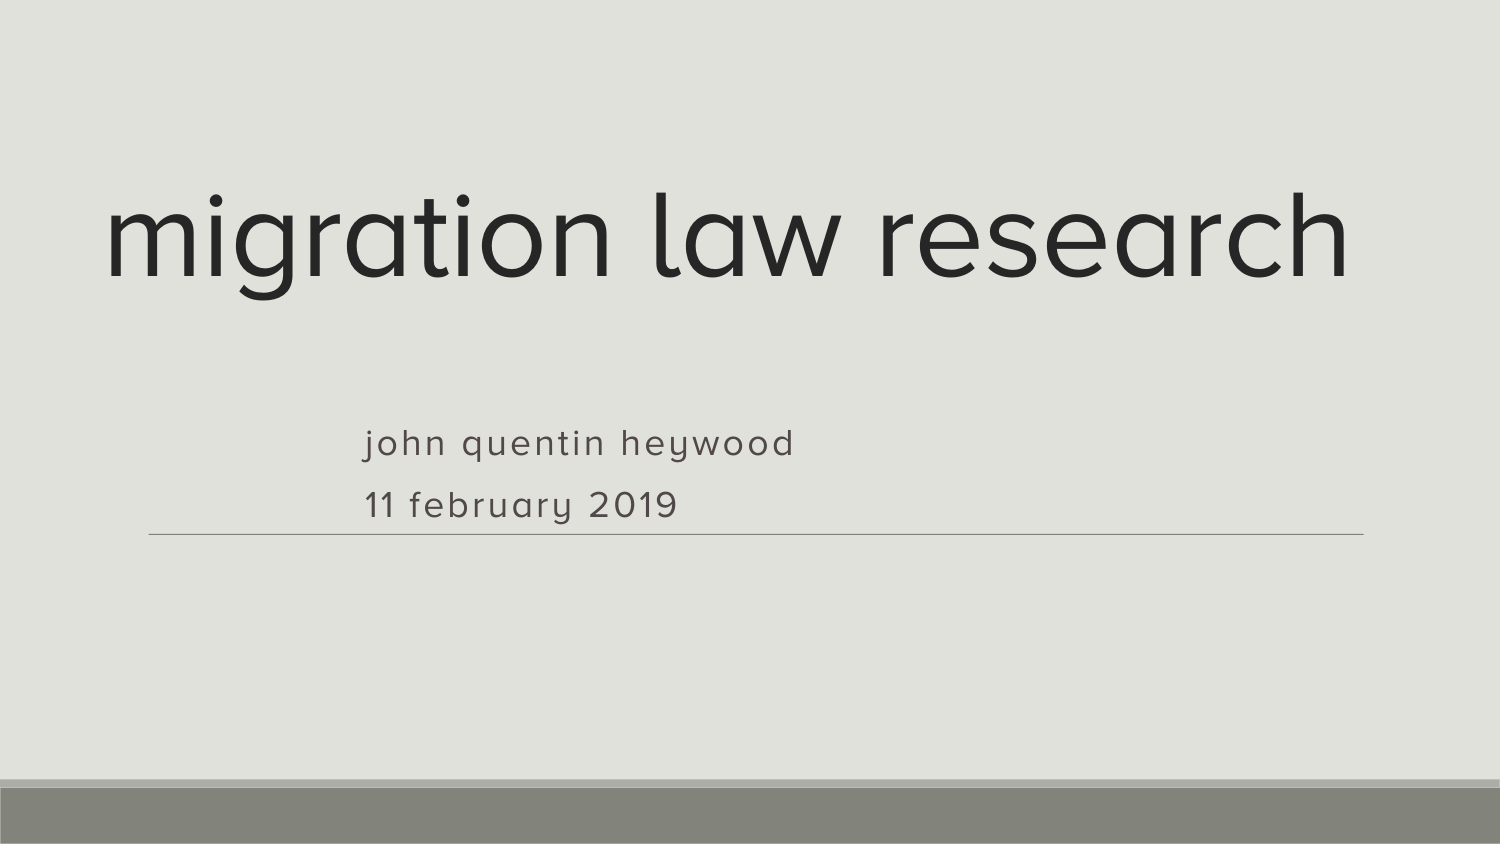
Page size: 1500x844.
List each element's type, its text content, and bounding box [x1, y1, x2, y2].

subtitle john quentin heywood 11 february 2019 [350, 415, 1363, 597]
title migration law research [87, 150, 1413, 310]
